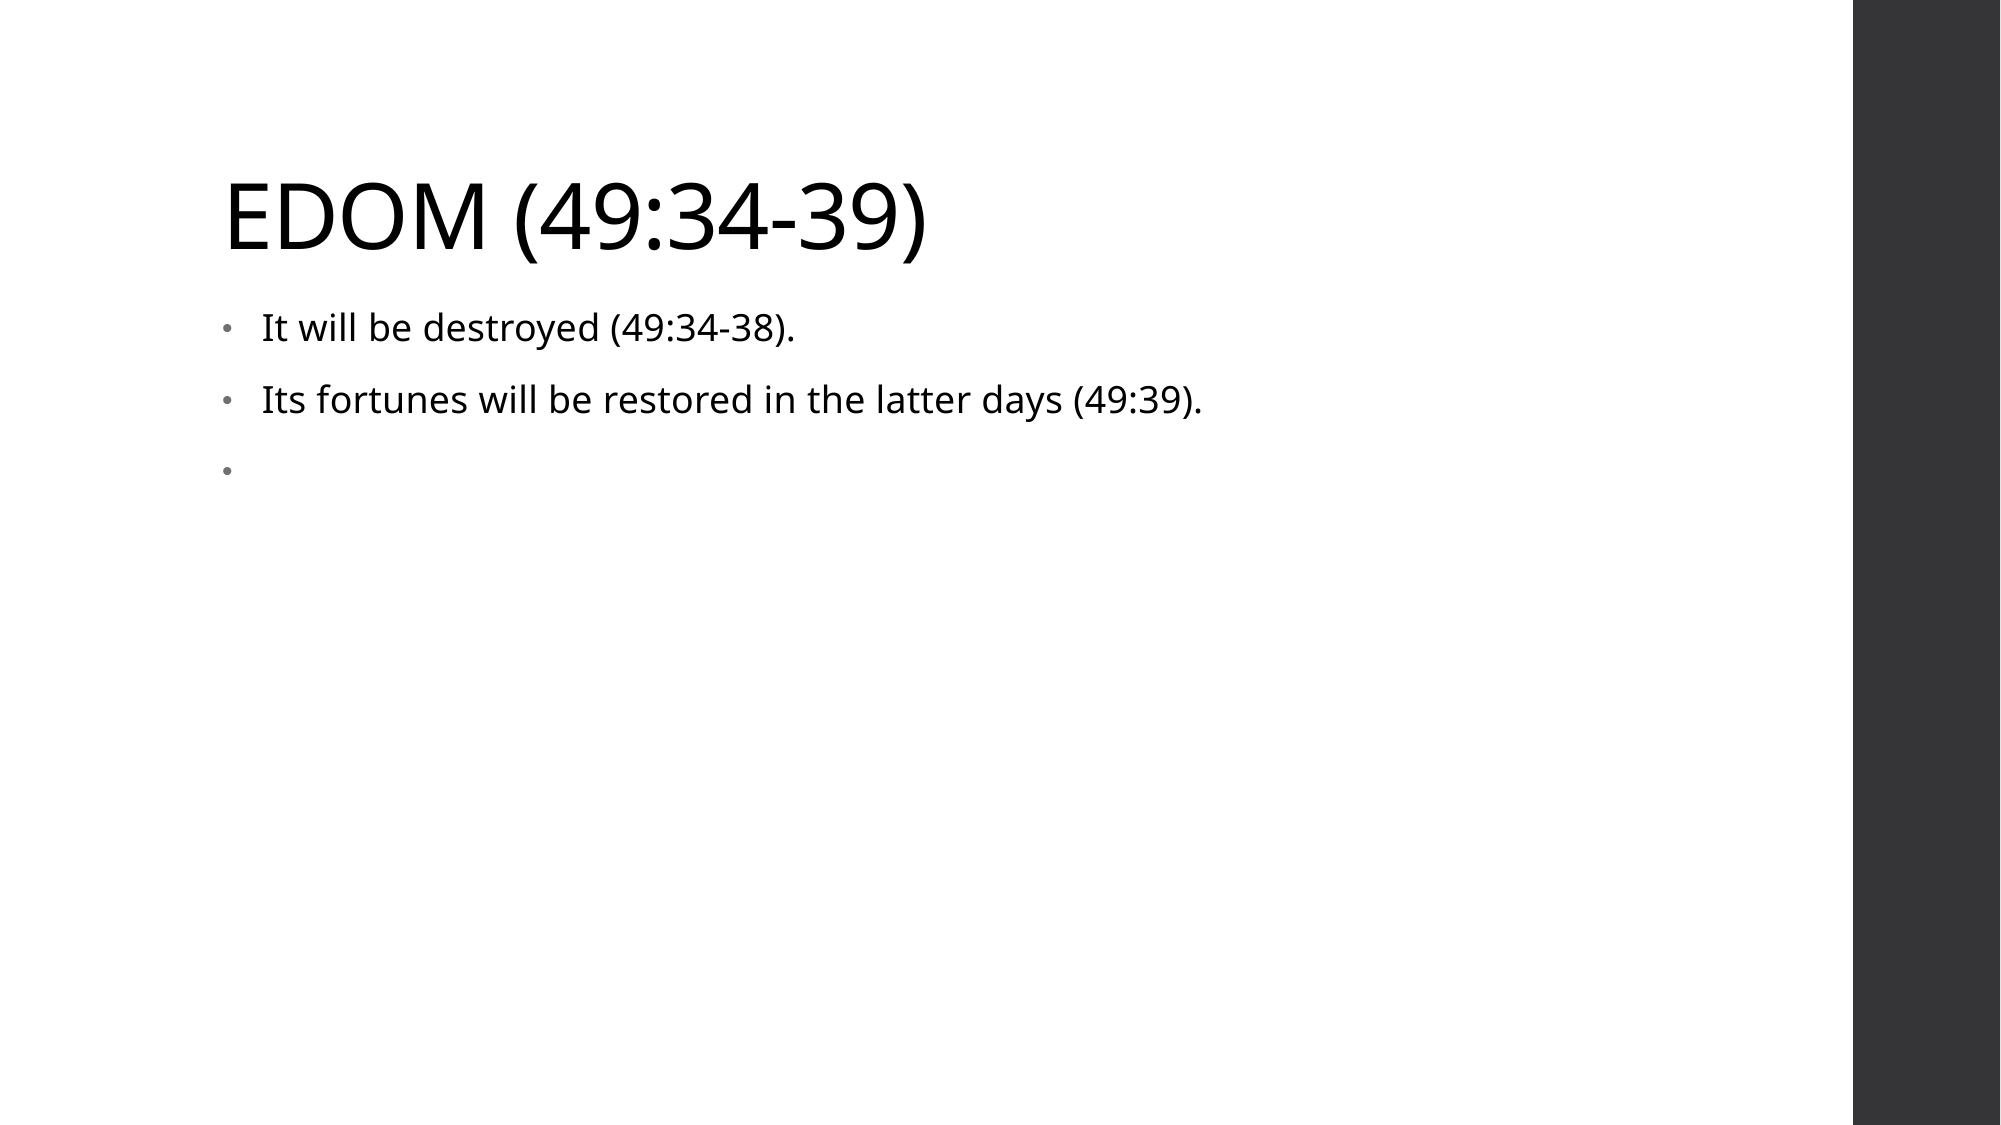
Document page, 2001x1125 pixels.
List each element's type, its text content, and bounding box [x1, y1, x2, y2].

list It will be destroyed (49:34-38). Its fortunes will be restored in the latter days (49:39). [206, 299, 1617, 1014]
title EDOM (49:34-39) [206, 60, 1797, 278]
